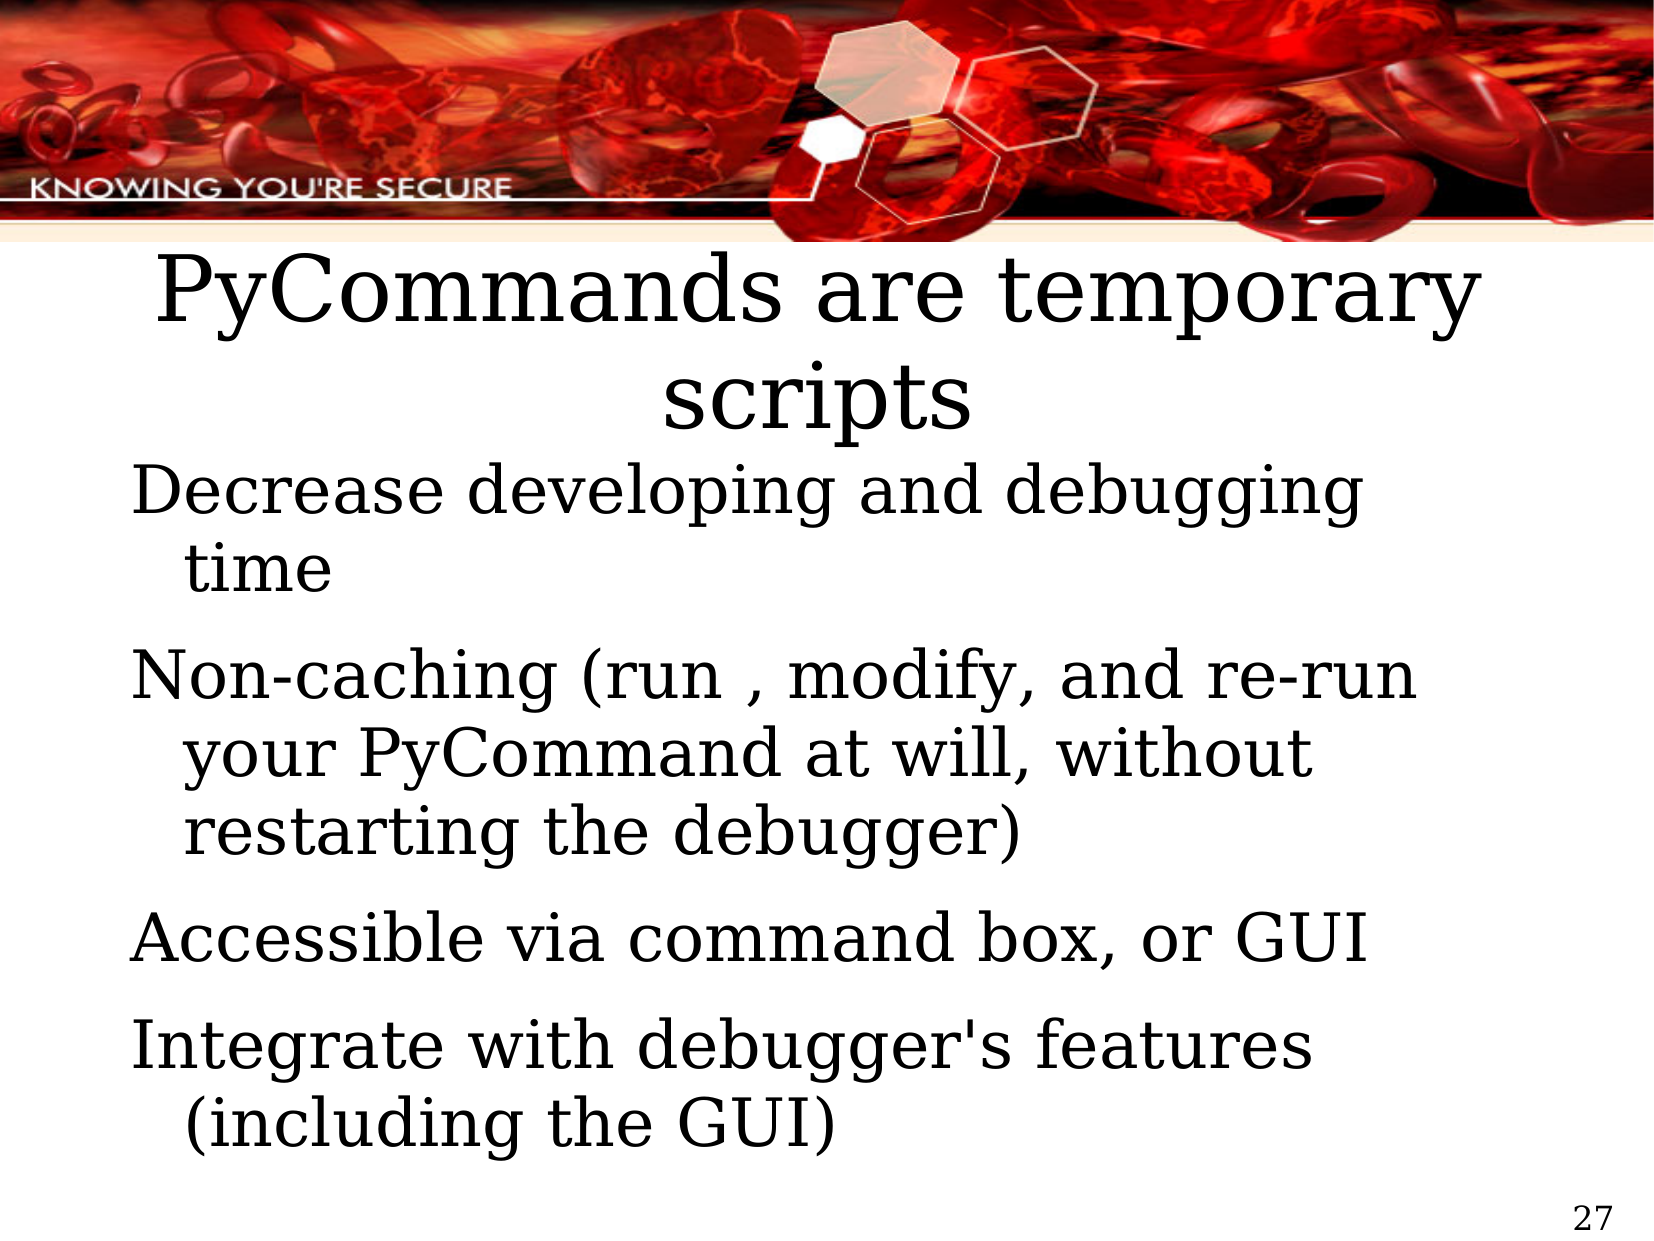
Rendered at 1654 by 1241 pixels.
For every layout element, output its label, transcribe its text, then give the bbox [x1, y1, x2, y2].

list Decrease developing and debugging time Non-caching (run , modify, and re-run your PyCommand at will, without restarting the debugger) Accessible via command box, or GUI Integrate with debugger's features (including the GUI) [112, 451, 1525, 1241]
picture [0, 0, 1654, 242]
title PyCommands are temporary scripts [112, 235, 1525, 451]
